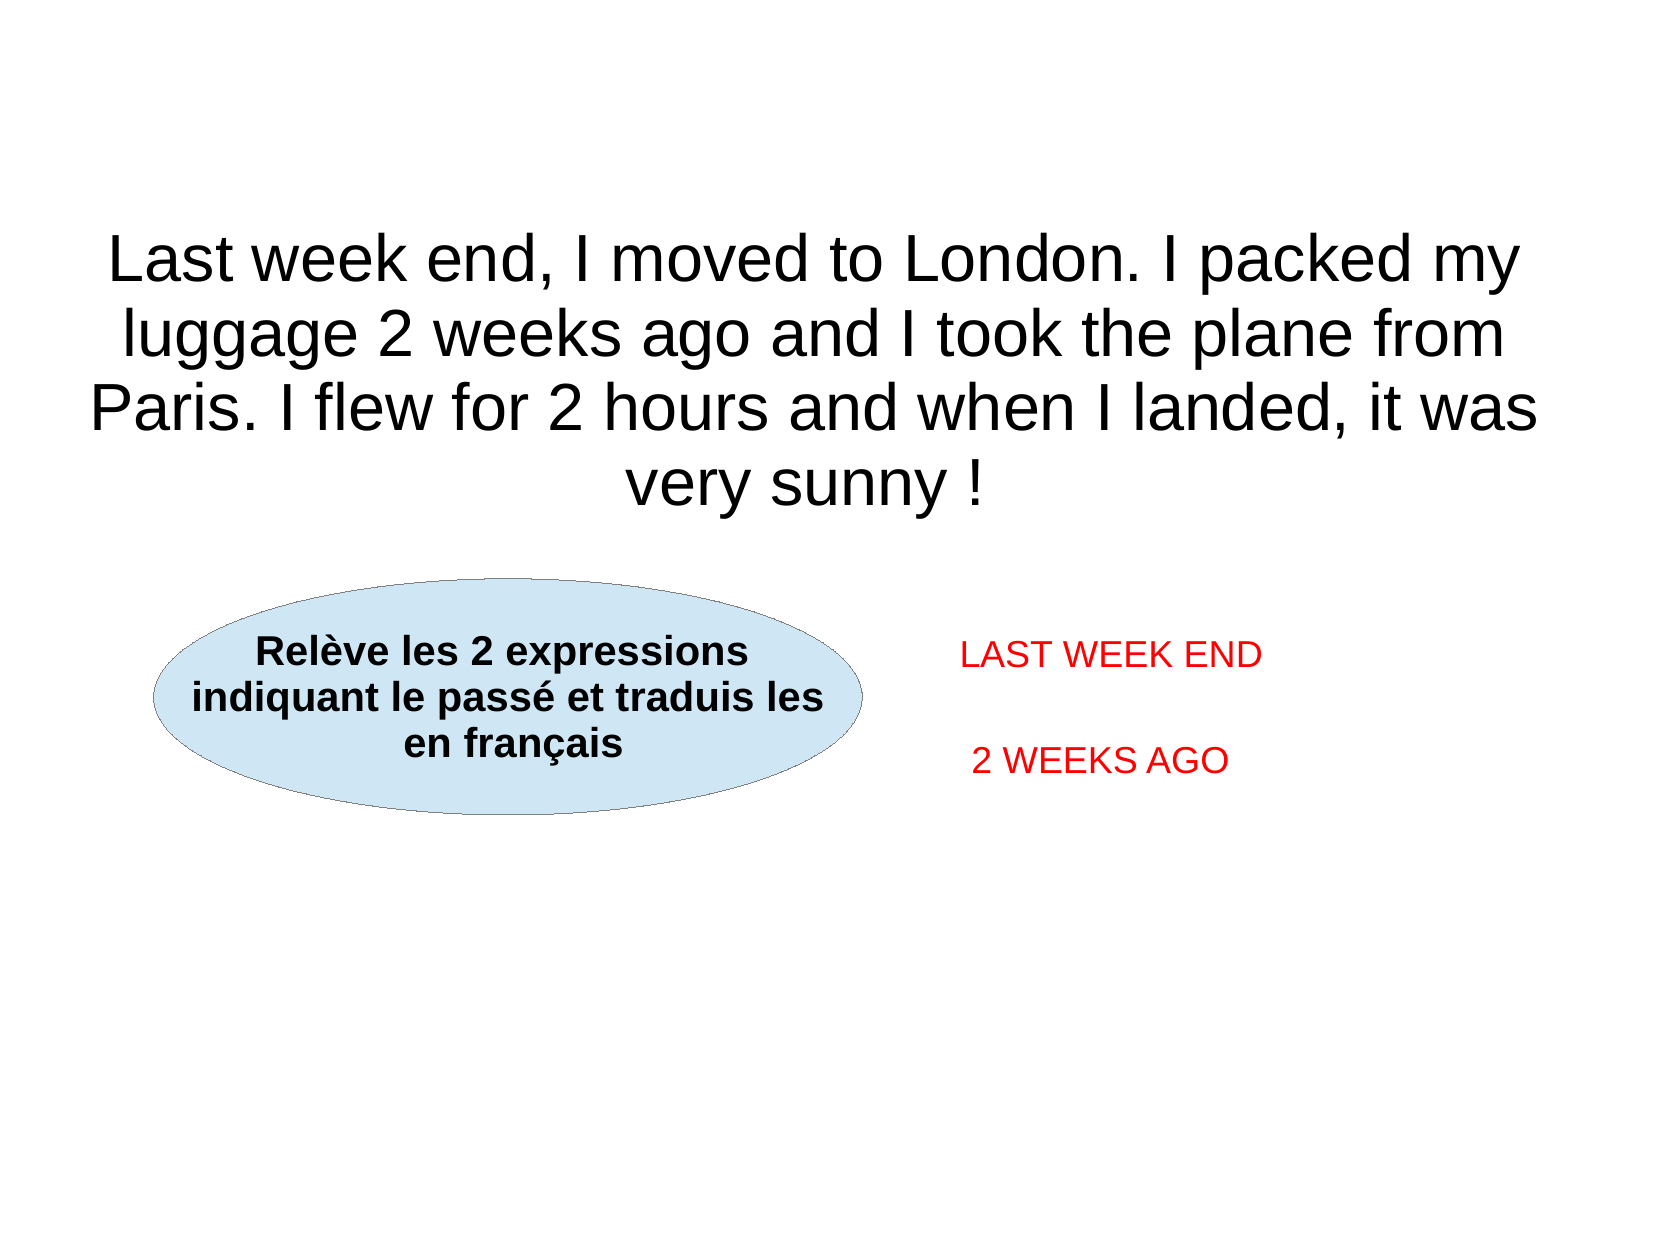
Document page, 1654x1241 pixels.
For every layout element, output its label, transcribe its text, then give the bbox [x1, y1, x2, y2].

text_box Relève les 2 expressions indiquant le passé et traduis les en français [153, 578, 863, 815]
text_box 2 WEEKS AGO [956, 732, 1394, 790]
text_box Last week end, I moved to London. I packed my luggage 2 weeks ago and I took the plane from Paris. I flew for 2 hours and when I landed, it was very sunny ! [70, 0, 1560, 780]
text_box LAST WEEK END [944, 625, 1394, 683]
